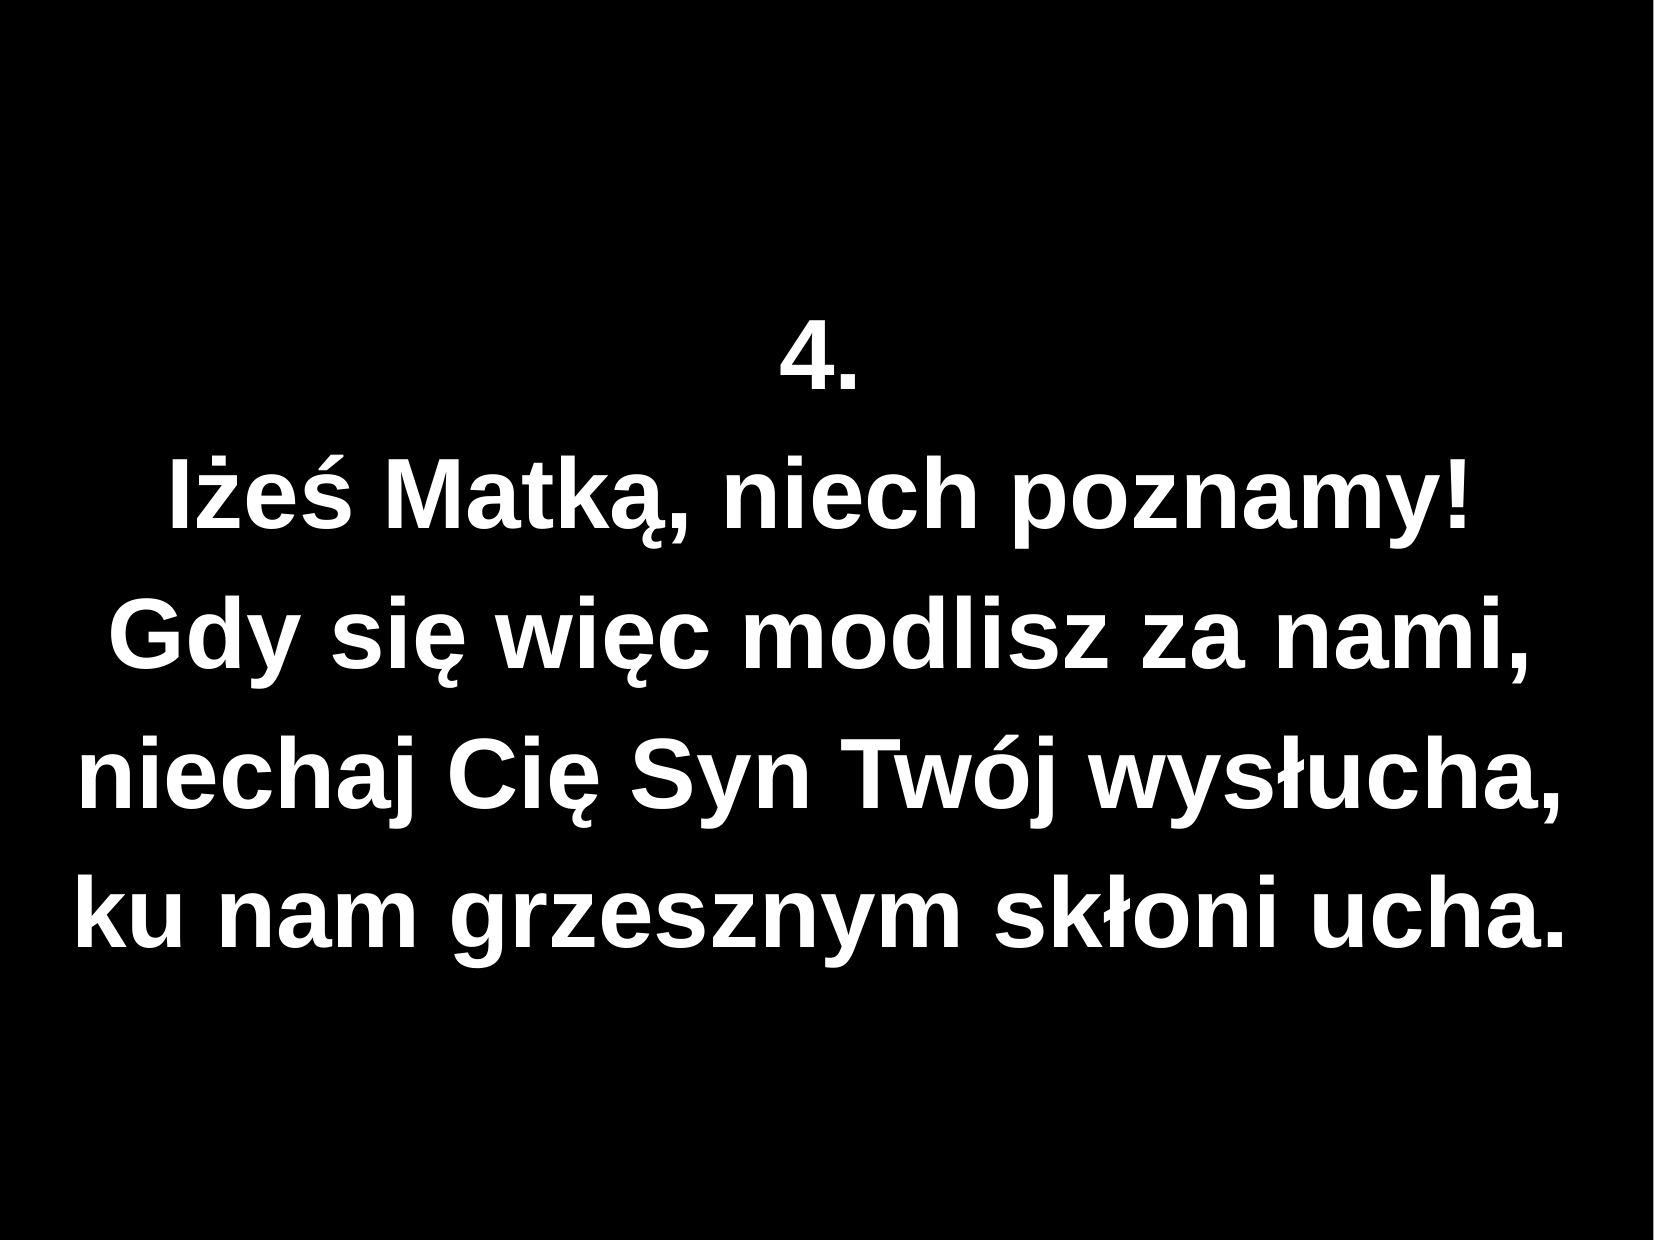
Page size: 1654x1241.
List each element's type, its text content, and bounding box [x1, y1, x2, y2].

subtitle 4. Iżeś Matką, niech poznamy! Gdy się więc modlisz za nami, niechaj Cię Syn Twój wysłucha, ku nam grzesznym skłoni ucha. [0, 0, 1642, 1241]
